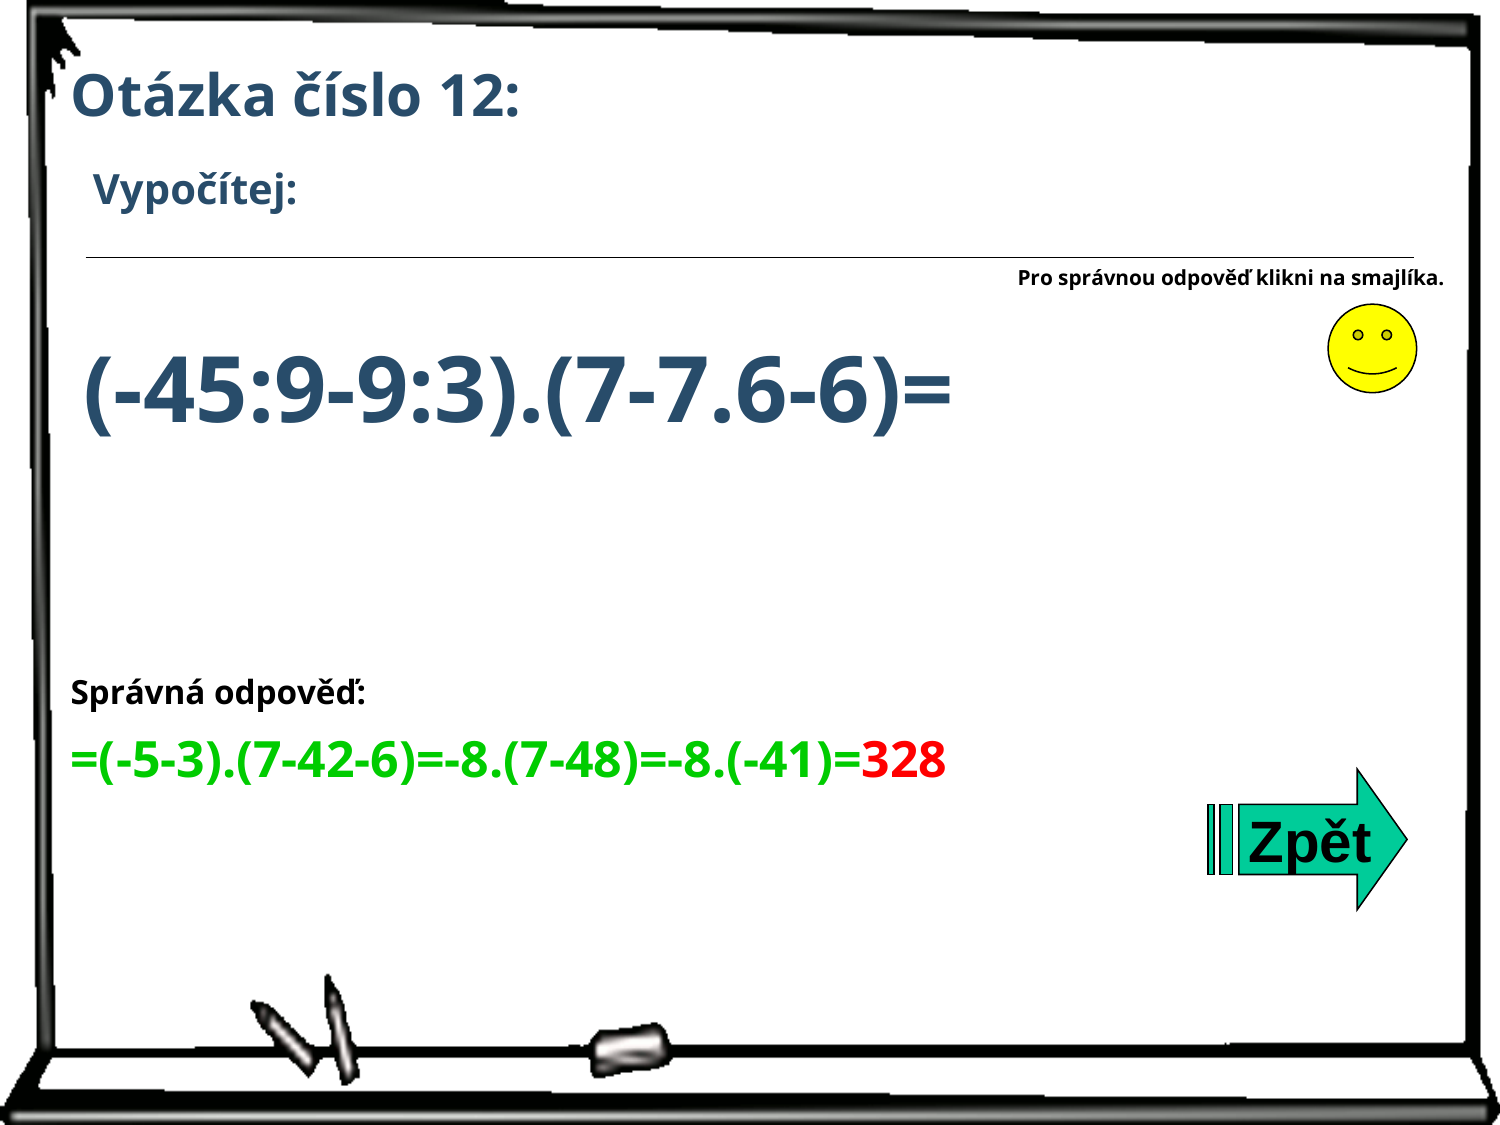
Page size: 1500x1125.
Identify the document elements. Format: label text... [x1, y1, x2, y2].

text_box [1328, 304, 1417, 393]
text_box Správná odpověď: [55, 643, 465, 710]
text_box Zpět [1220, 804, 1233, 874]
text_box (-45:9-9:3).(7-7.6-6)= [68, 338, 1068, 434]
text_box Zpět [1208, 804, 1214, 874]
text_box Pro správnou odpověď klikni na smajlíka. [1002, 230, 1464, 325]
text_box Zpět [1238, 769, 1408, 910]
text_box =(-5-3).(7-42-6)=-8.(7-48)=-8.(-41)=328 [55, 710, 1186, 805]
text_box Otázka číslo 12: [55, 54, 1391, 149]
text_box Vypočítej: [78, 140, 1413, 235]
picture [0, 0, 1500, 1125]
